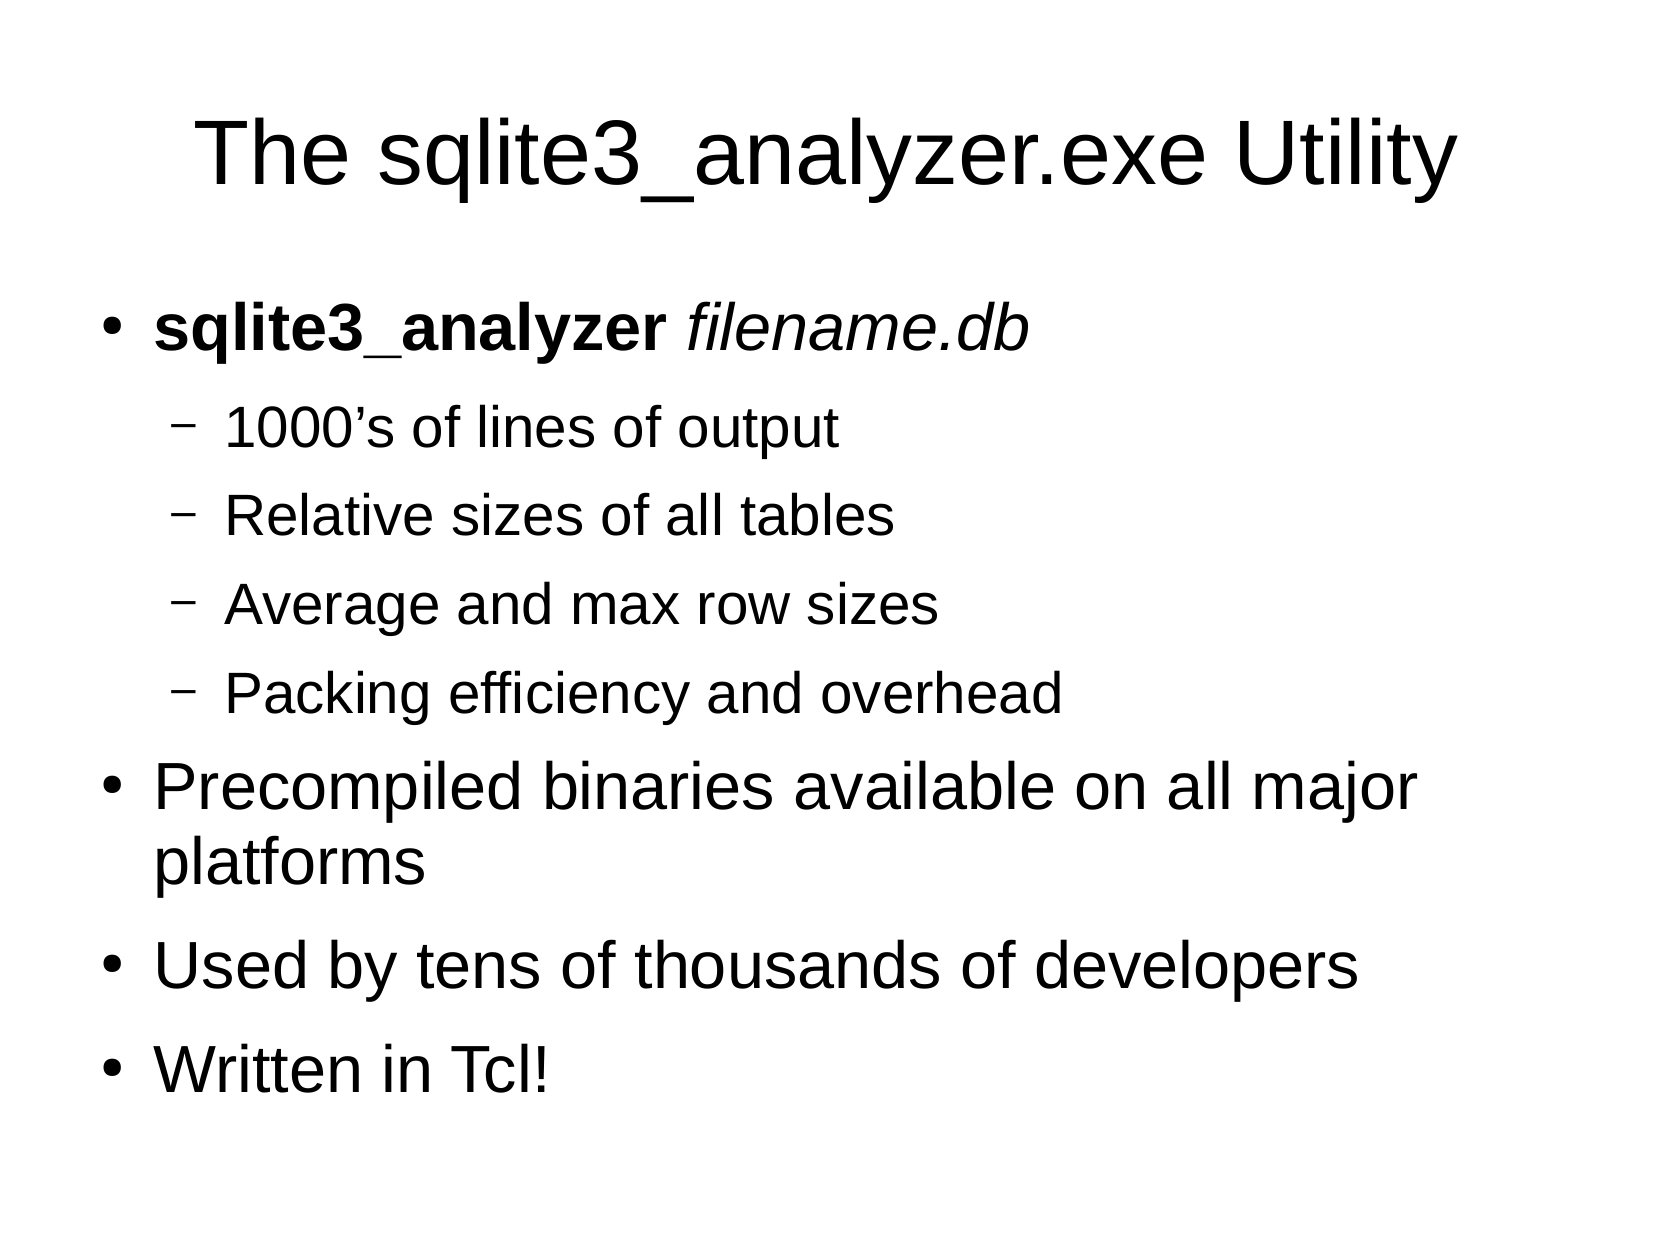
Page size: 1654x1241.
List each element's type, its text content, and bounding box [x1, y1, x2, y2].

list sqlite3_analyzer filename.db 1000’s of lines of output Relative sizes of all tables Average and max row sizes Packing efficiency and overhead Precompiled binaries available on all major platforms Used by tens of thousands of developers Written in Tcl! [82, 290, 1571, 1109]
title The sqlite3_analyzer.exe Utility [82, 49, 1571, 257]
